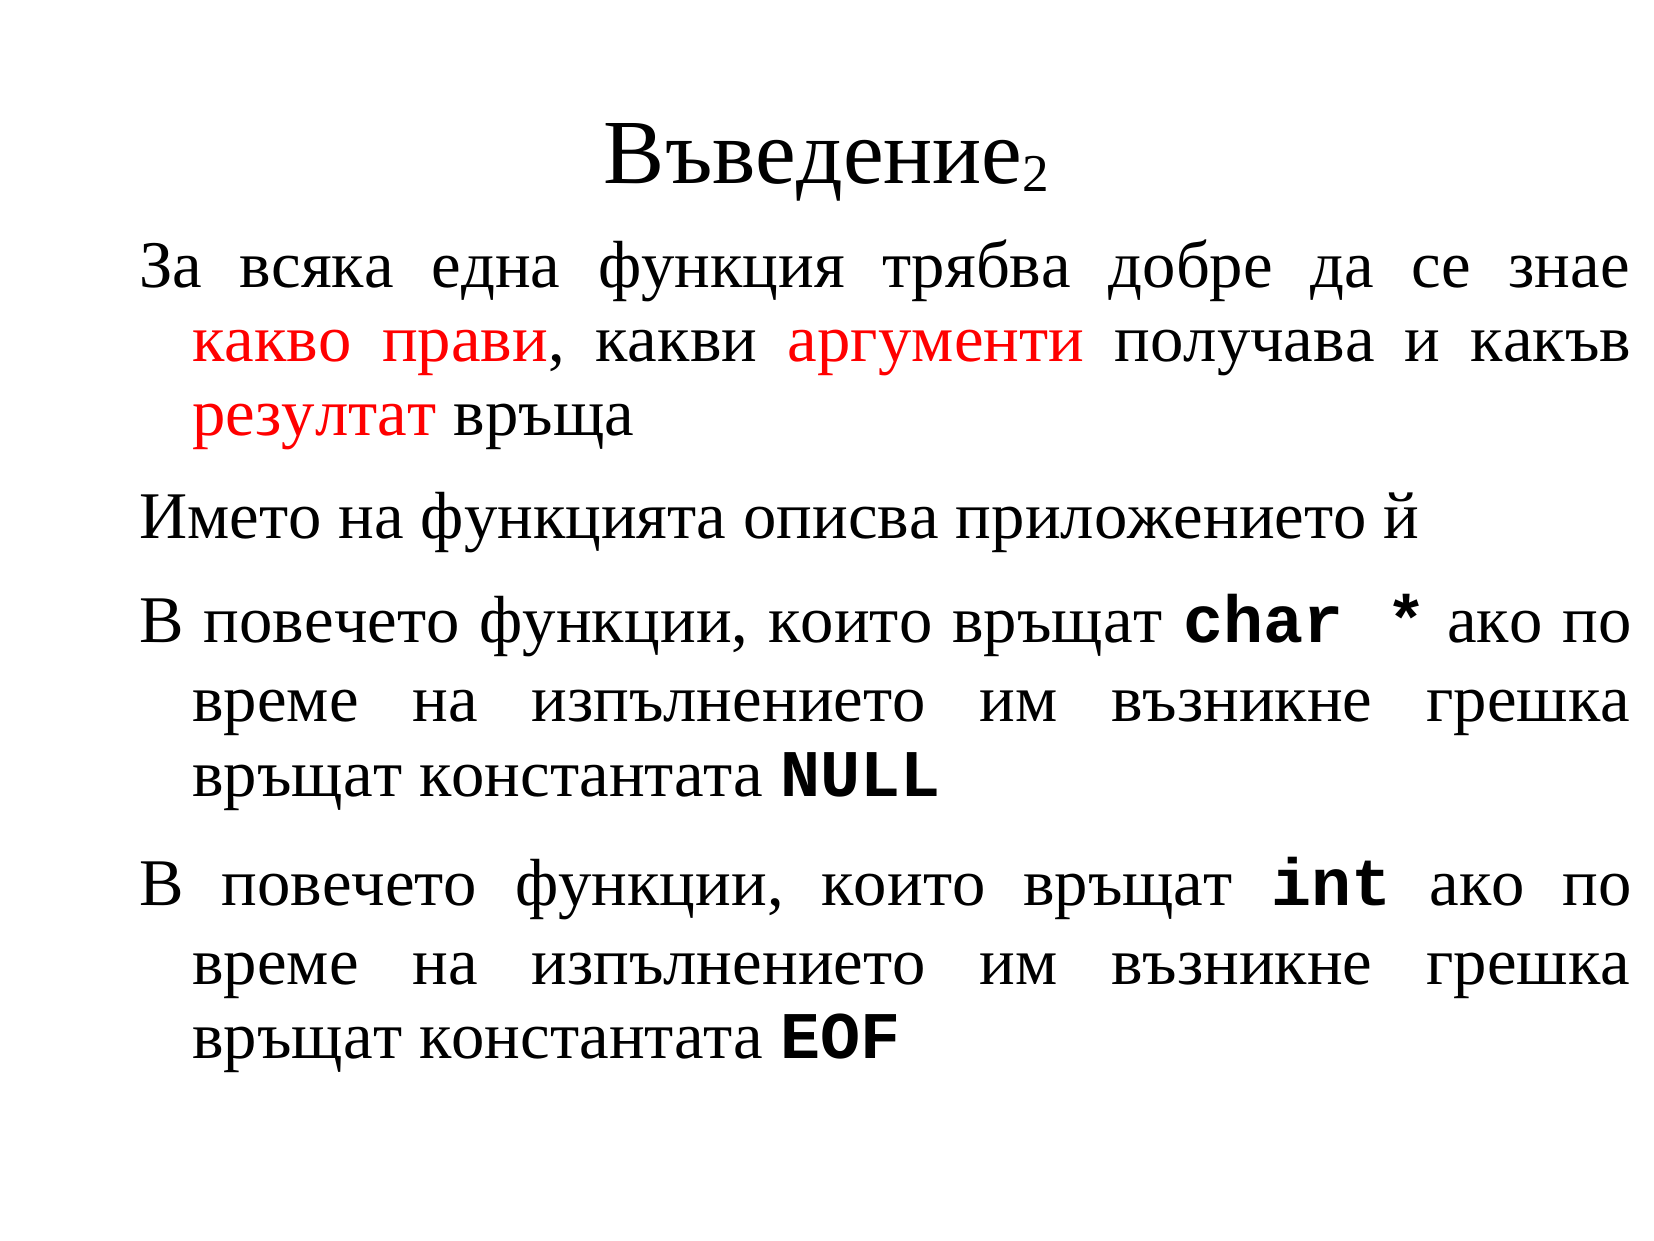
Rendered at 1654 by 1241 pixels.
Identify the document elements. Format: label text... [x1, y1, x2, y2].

title Въведение2 [82, 49, 1571, 257]
list За всяка една функция трябва добре да се знае какво прави, какви аргументи получава и какъв резултат връща Името на функцията описва приложението й В повечето функции, които връщат char * ако по време на изпълнението им възникне грешка връщат константата NULL В повечето функции, които връщат int ако по време на изпълнението им възникне грешка връщат константата EOF [121, 227, 1632, 1172]
